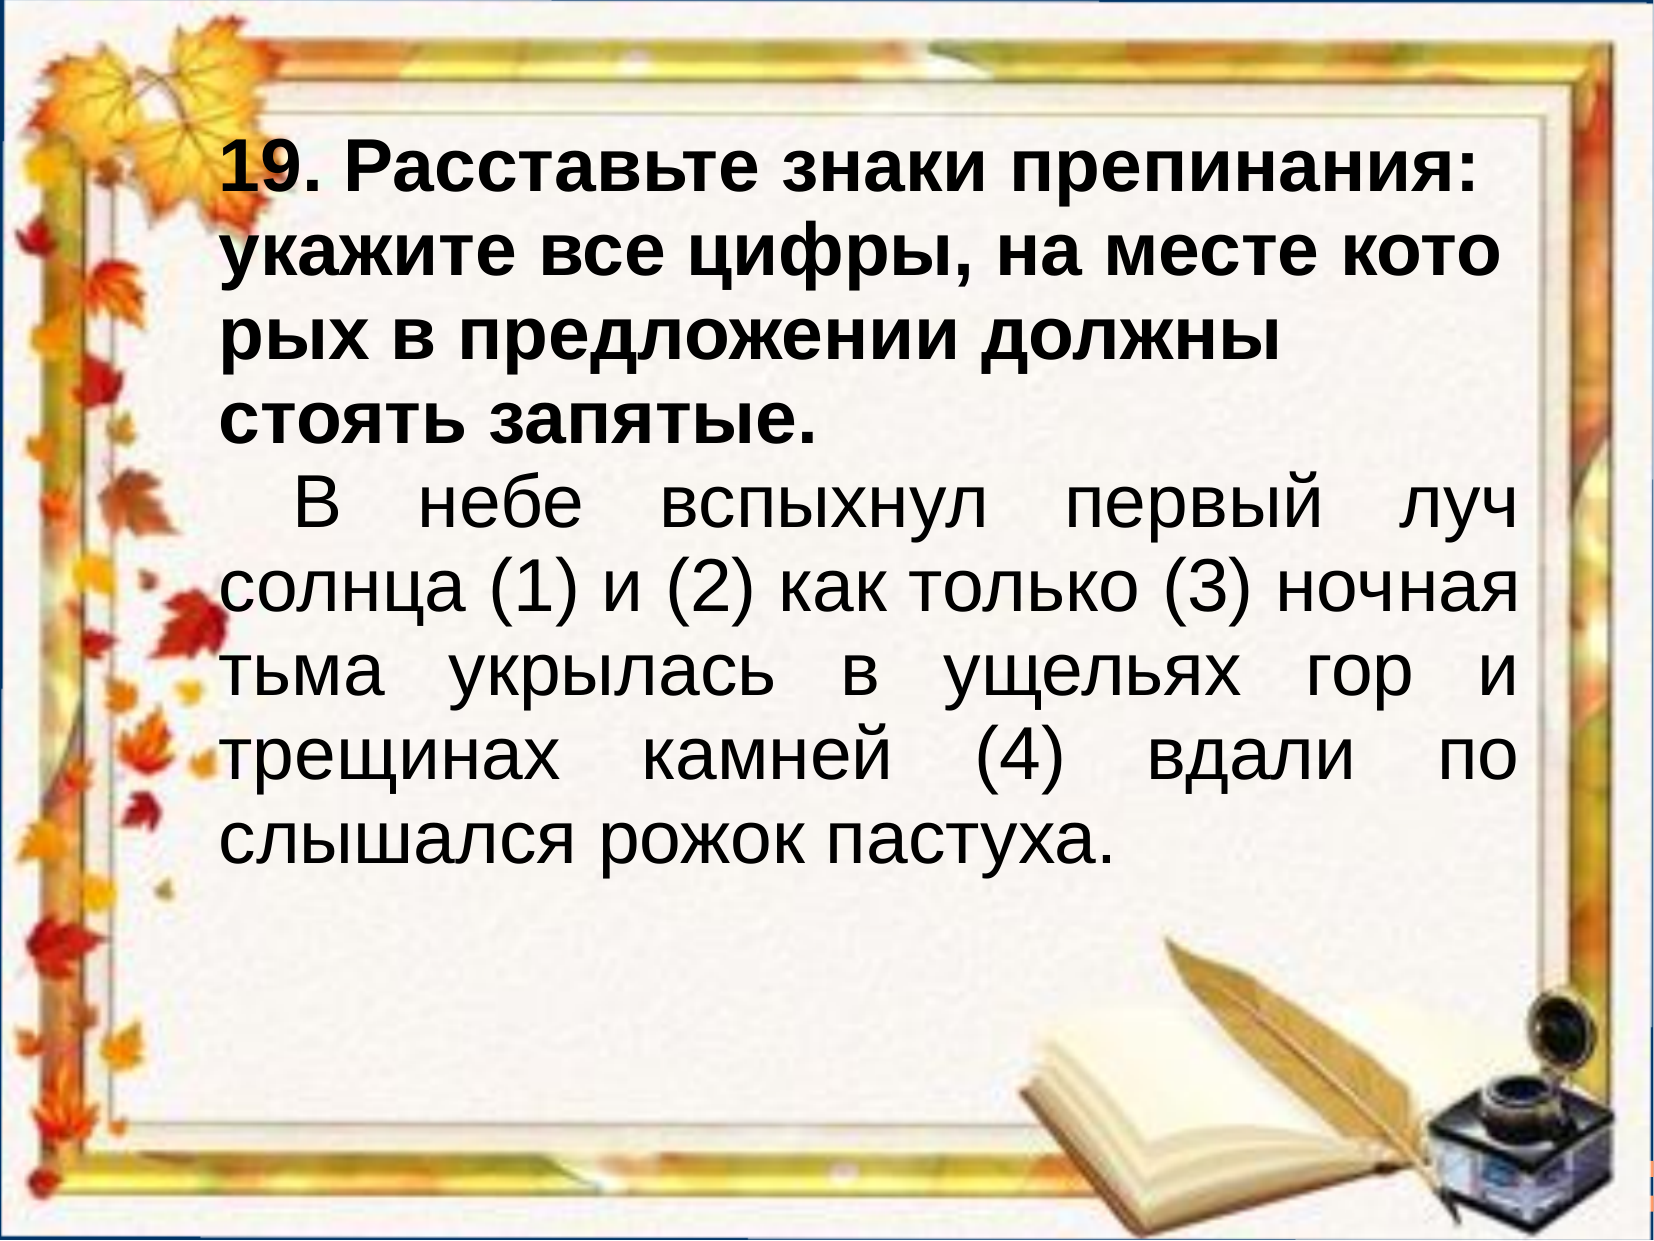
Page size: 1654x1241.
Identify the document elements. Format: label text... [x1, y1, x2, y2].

text_box 19. Расставьте знаки препинания: укажите все цифры, на месте кото­рых в предложении должны стоять запятые. В небе вспыхнул первый луч солнца (1) и (2) как только (3) ноч­ная тьма укрылась в ущельях гор и трещинах камней (4) вдали по­слышался рожок пастуха. [203, 116, 1536, 887]
picture [0, 0, 1654, 1241]
